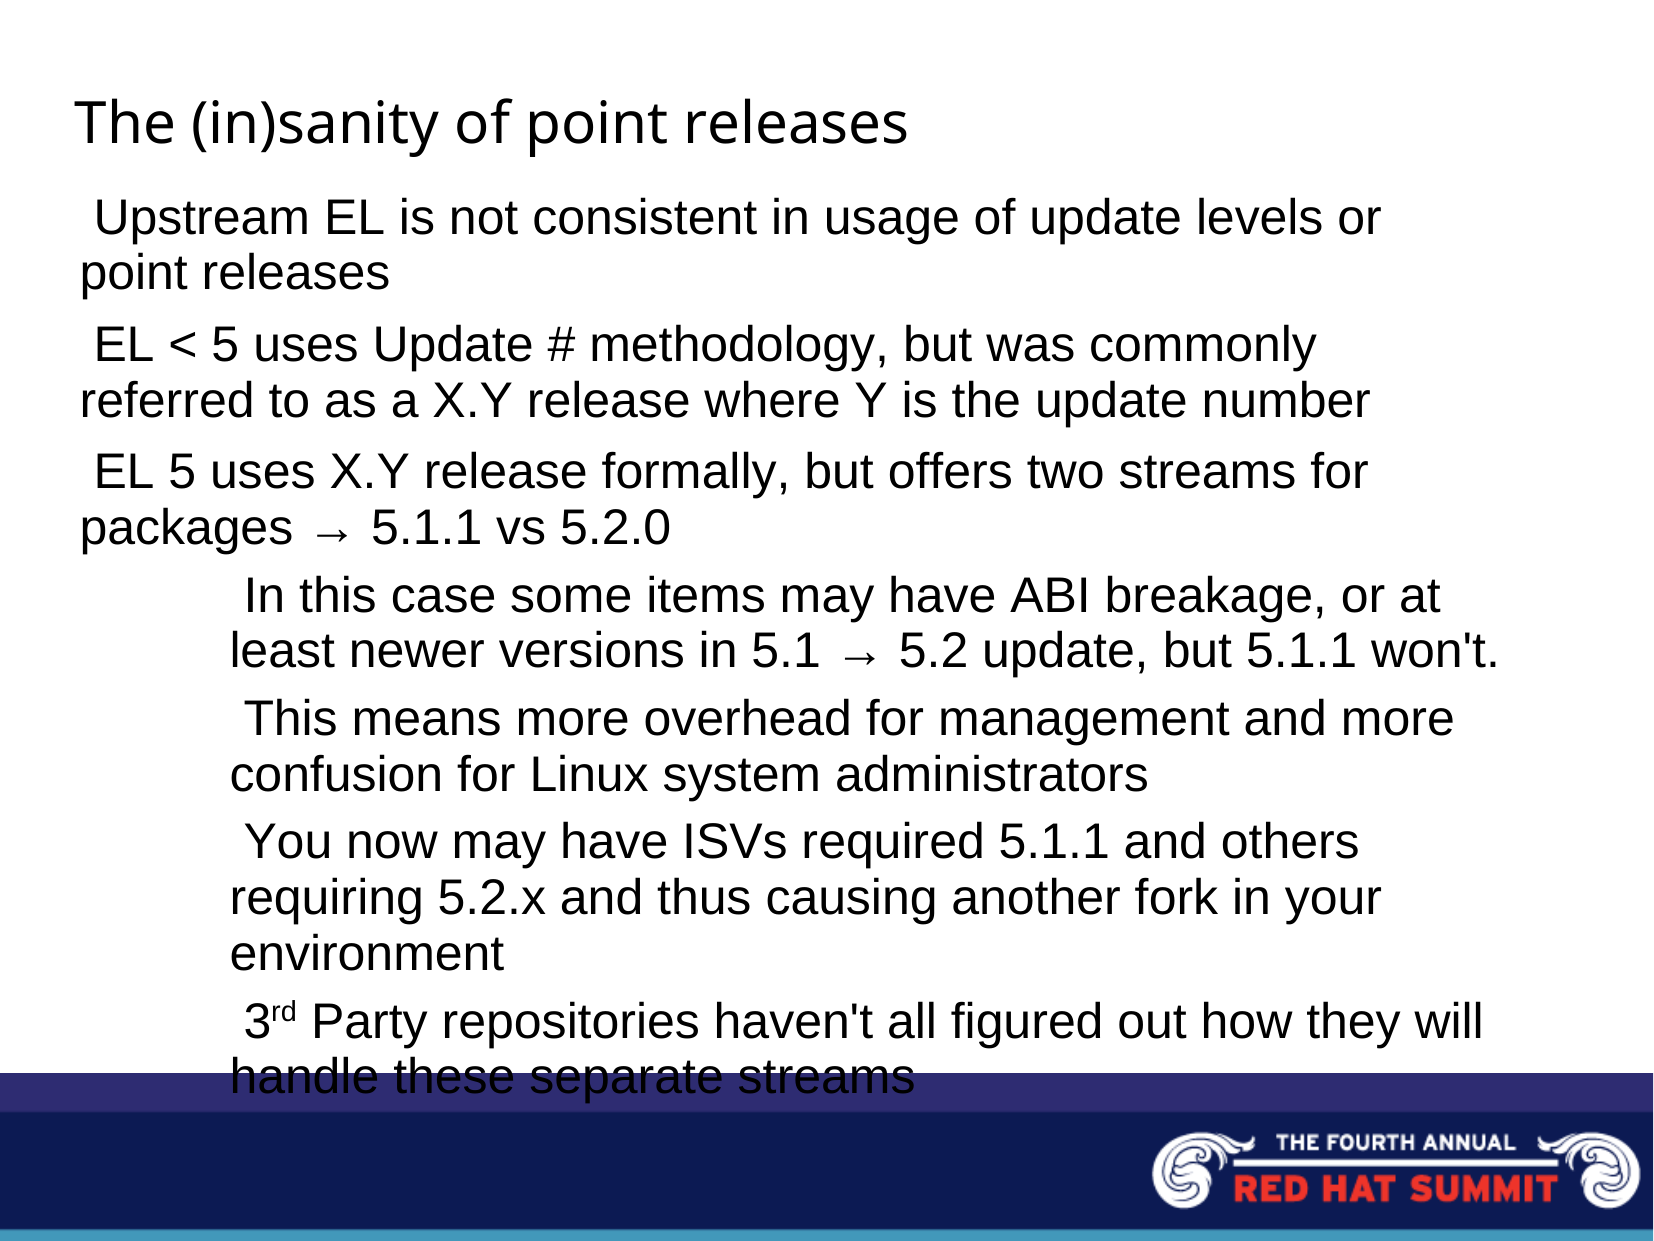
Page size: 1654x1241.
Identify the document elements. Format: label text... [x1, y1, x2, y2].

list Upstream EL is not consistent in usage of update levels or point releases EL < 5 uses Update # methodology, but was commonly referred to as a X.Y release where Y is the update number EL 5 uses X.Y release formally, but offers two streams for packages → 5.1.1 vs 5.2.0 In this case some items may have ABI breakage, or at least newer versions in 5.1 → 5.2 update, but 5.1.1 won't. This means more overhead for management and more confusion for Linux system administrators You now may have ISVs required 5.1.1 and others requiring 5.2.x and thus causing another fork in your environment 3rd Party repositories haven't all figured out how they will handle these separate streams [79, 188, 1503, 1107]
title The (in)sanity of point releases [74, 62, 1506, 181]
picture [0, 1073, 1654, 1241]
